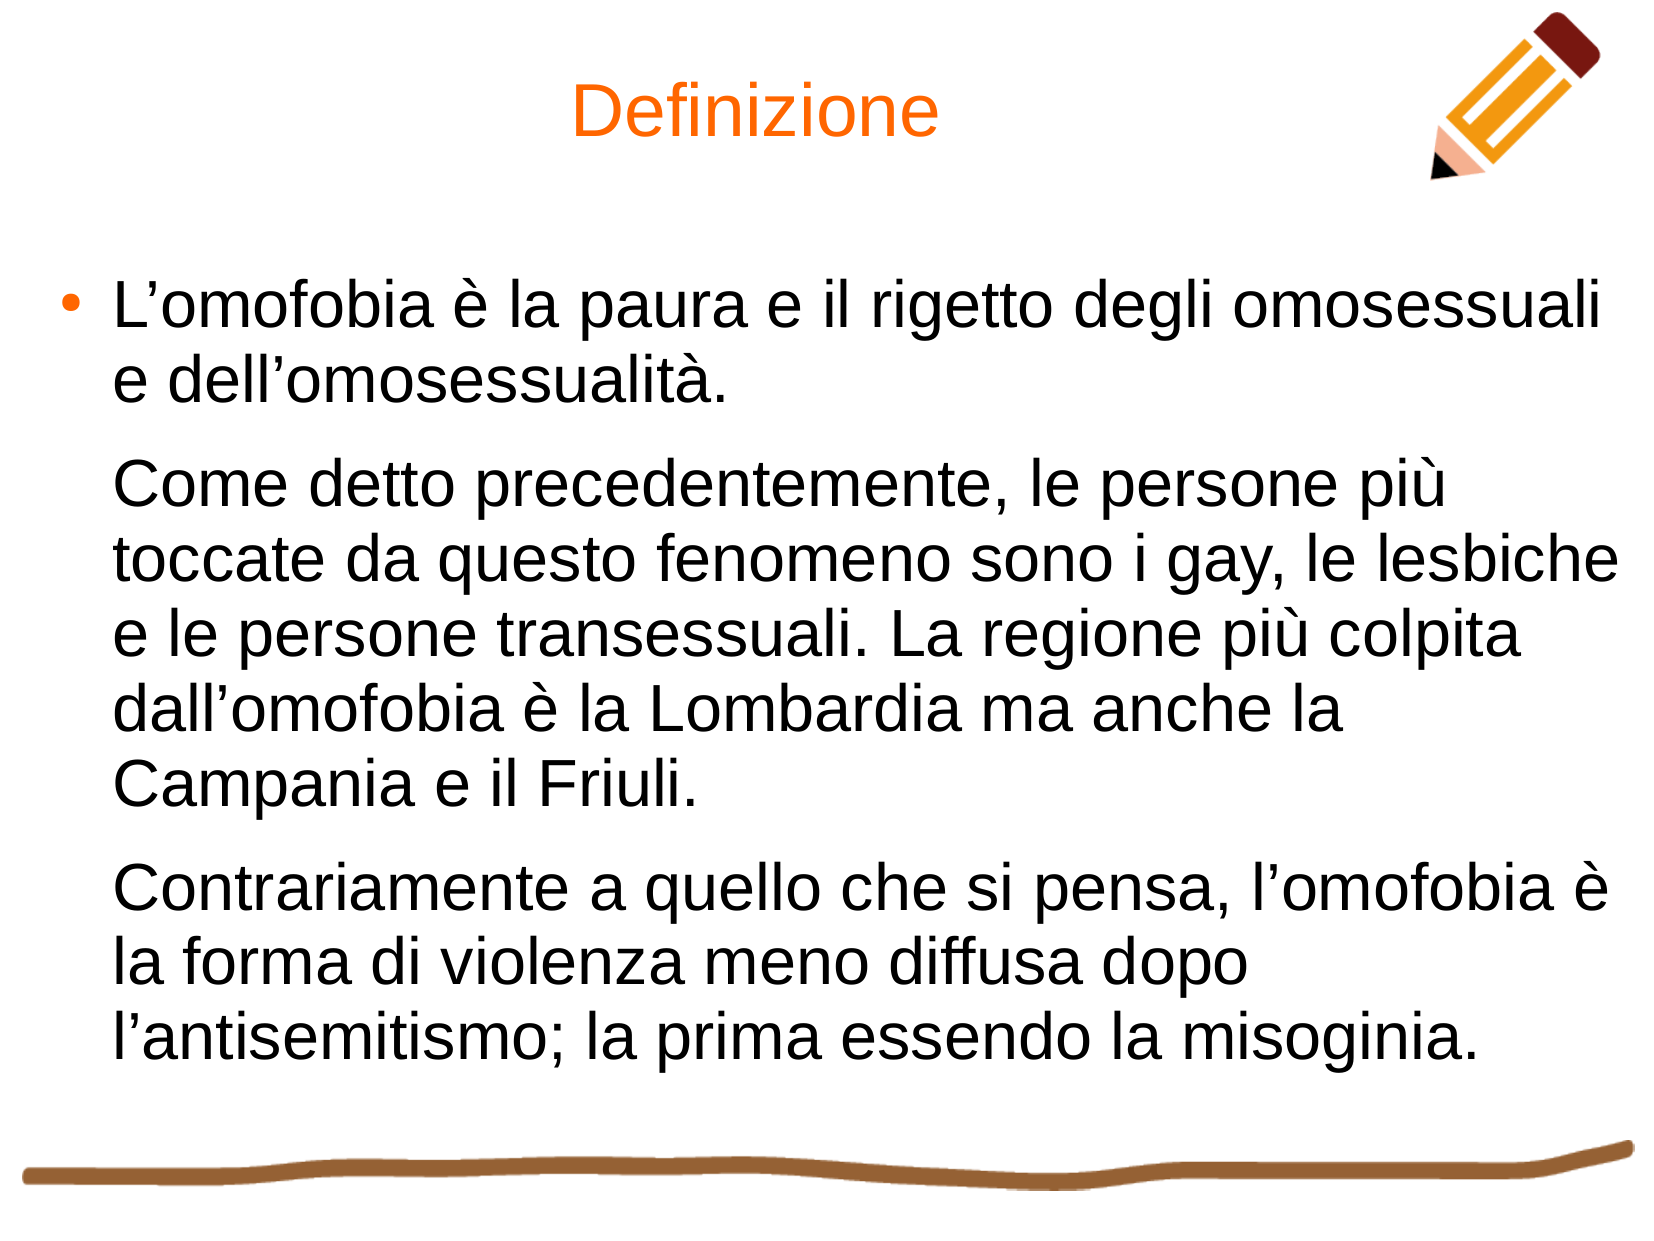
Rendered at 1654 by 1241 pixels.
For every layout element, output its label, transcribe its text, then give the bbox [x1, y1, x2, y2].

list L’omofobia è la paura e il rigetto degli omosessuali e dell’omosessualità. Come detto precedentemente, le persone più toccate da questo fenomeno sono i gay, le lesbiche e le persone transessuali. La regione più colpita dall’omofobia è la Lombardia ma anche la Campania e il Friuli. Contrariamente a quello che si pensa, l’omofobia è la forma di violenza meno diffusa dopo l’antisemitismo; la prima essendo la misoginia. [41, 267, 1654, 1099]
picture [1430, 12, 1601, 181]
title Definizione [82, 49, 1430, 172]
picture [22, 1140, 1635, 1191]
